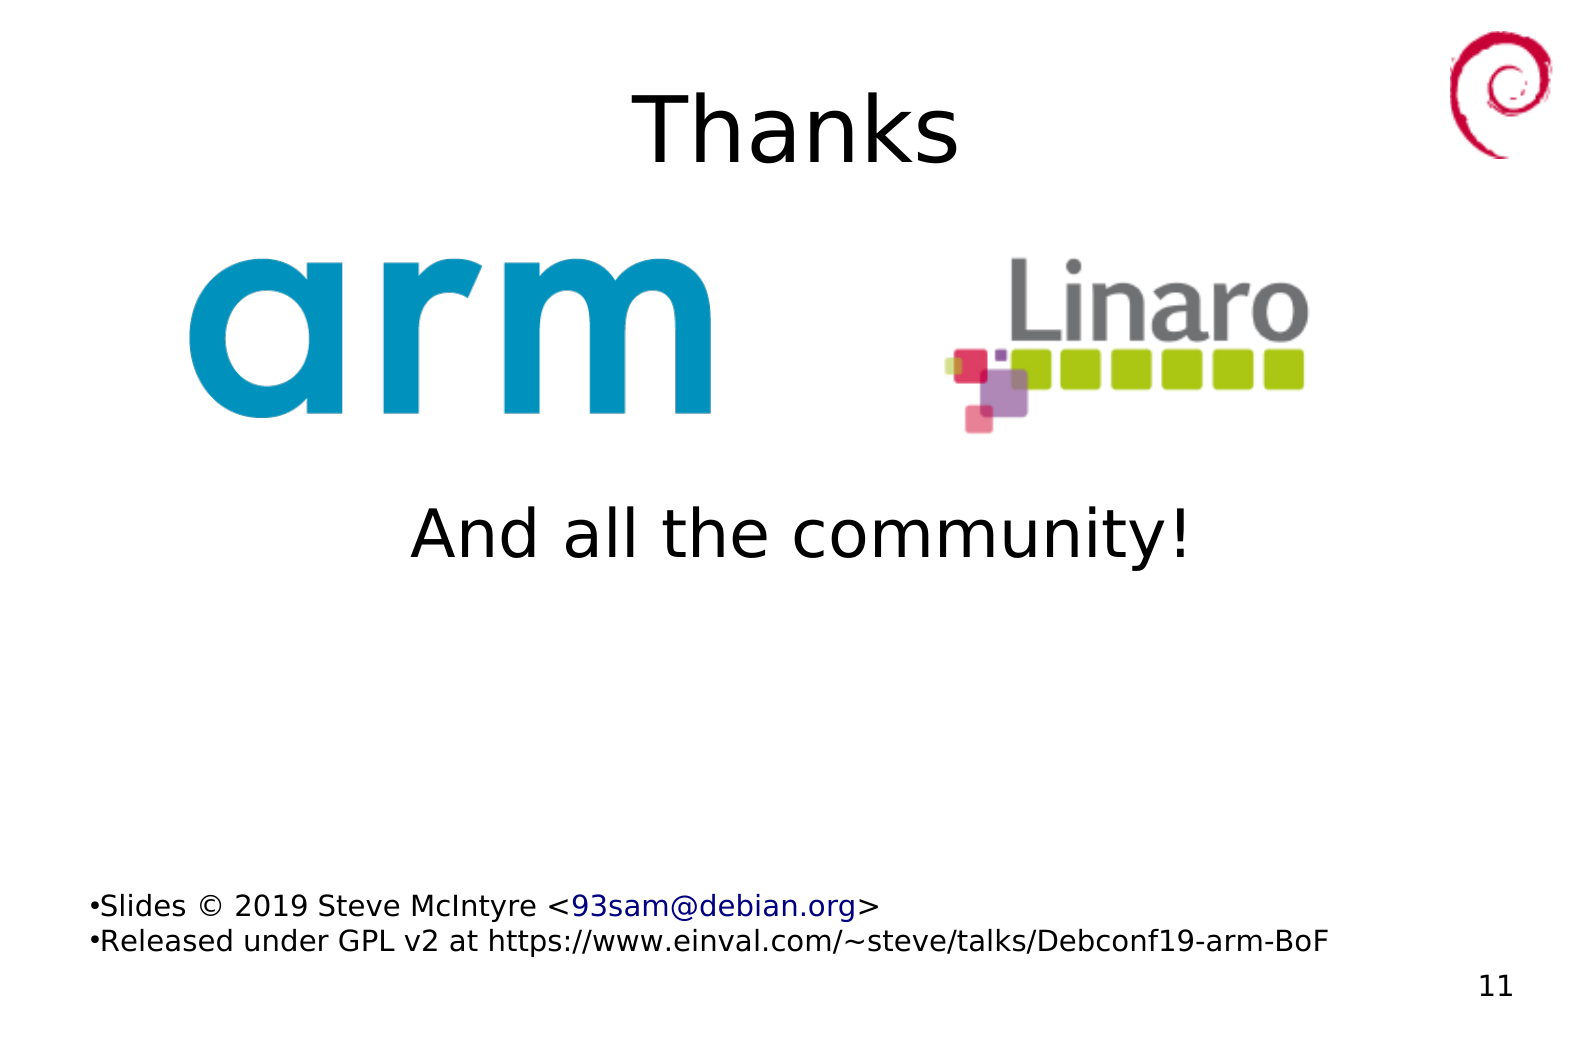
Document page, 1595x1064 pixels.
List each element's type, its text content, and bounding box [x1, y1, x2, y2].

text_box Slides © 2019 Steve McIntyre <93sam@debian.org> Released under GPL v2 at https://www.einval.com/~steve/talks/Debconf19-arm-BoF [75, 882, 1463, 975]
picture [1450, 31, 1555, 159]
title Thanks [79, 42, 1515, 220]
text_box And all the community! [378, 495, 1228, 574]
picture [187, 256, 713, 421]
picture [900, 187, 1351, 488]
